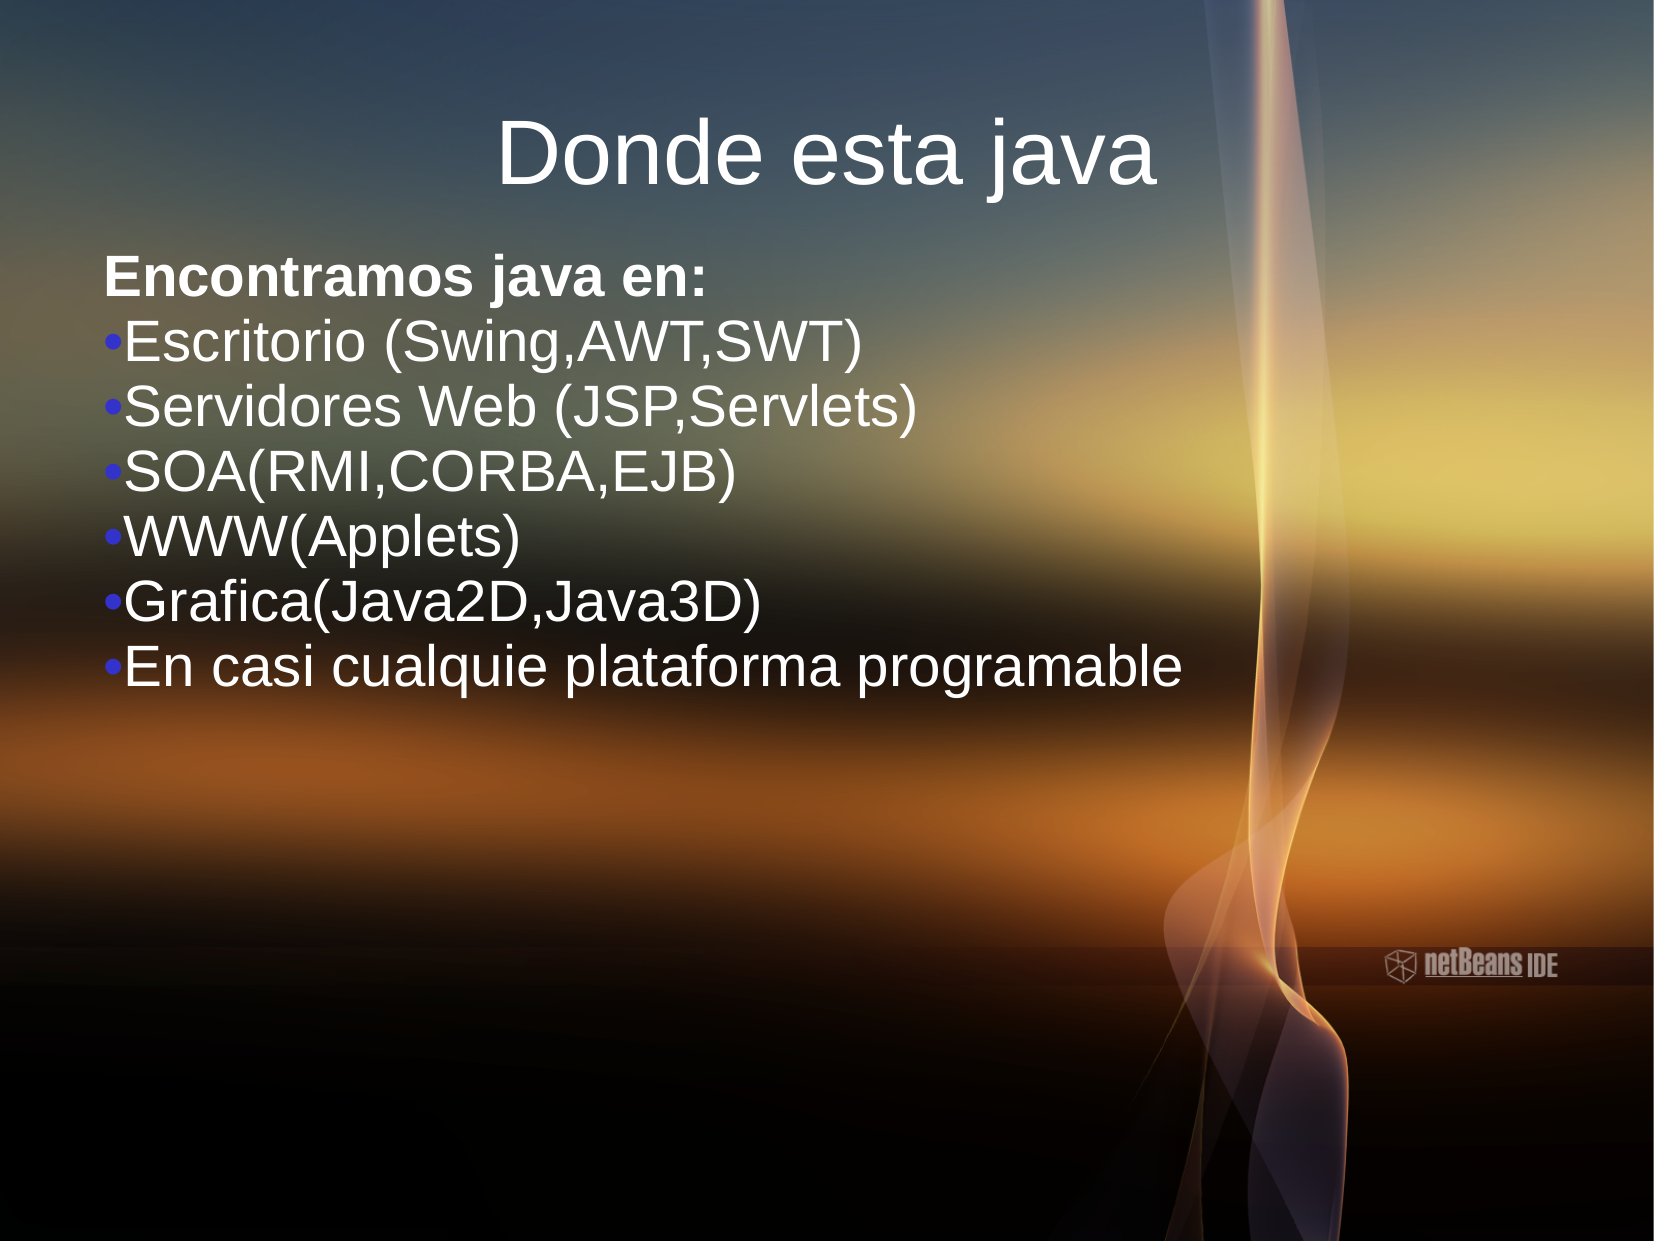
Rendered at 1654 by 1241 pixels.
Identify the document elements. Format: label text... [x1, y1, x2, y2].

picture [0, 0, 1654, 1241]
title Donde esta java [82, 49, 1571, 257]
text_box Encontramos java en: Escritorio (Swing,AWT,SWT) Servidores Web (JSP,Servlets) SOA(RMI,CORBA,EJB) WWW(Applets) Grafica(Java2D,Java3D) En casi cualquie plataforma programable [88, 236, 1565, 707]
